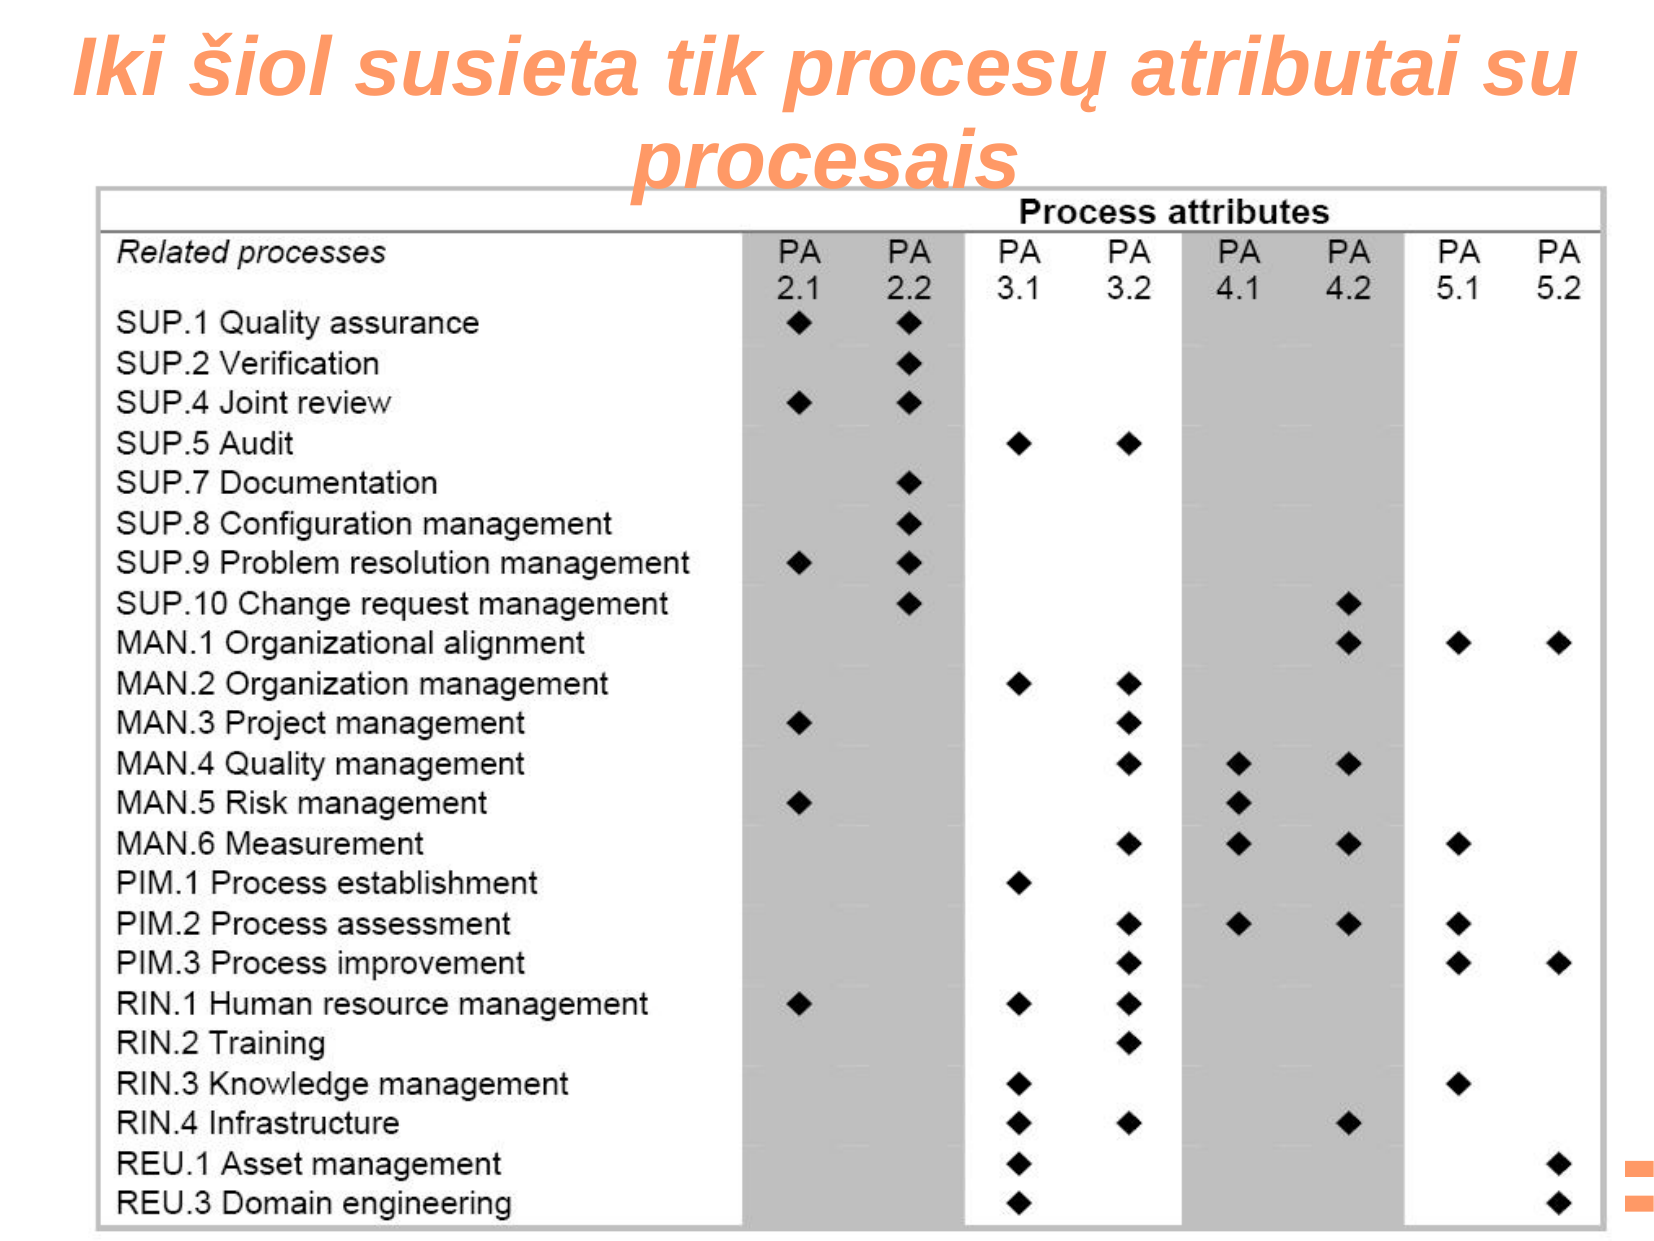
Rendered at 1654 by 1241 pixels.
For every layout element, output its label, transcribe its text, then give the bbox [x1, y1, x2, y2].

title Iki šiol susieta tik procesų atributai su procesais [59, 20, 1595, 207]
picture [88, 177, 1625, 1241]
